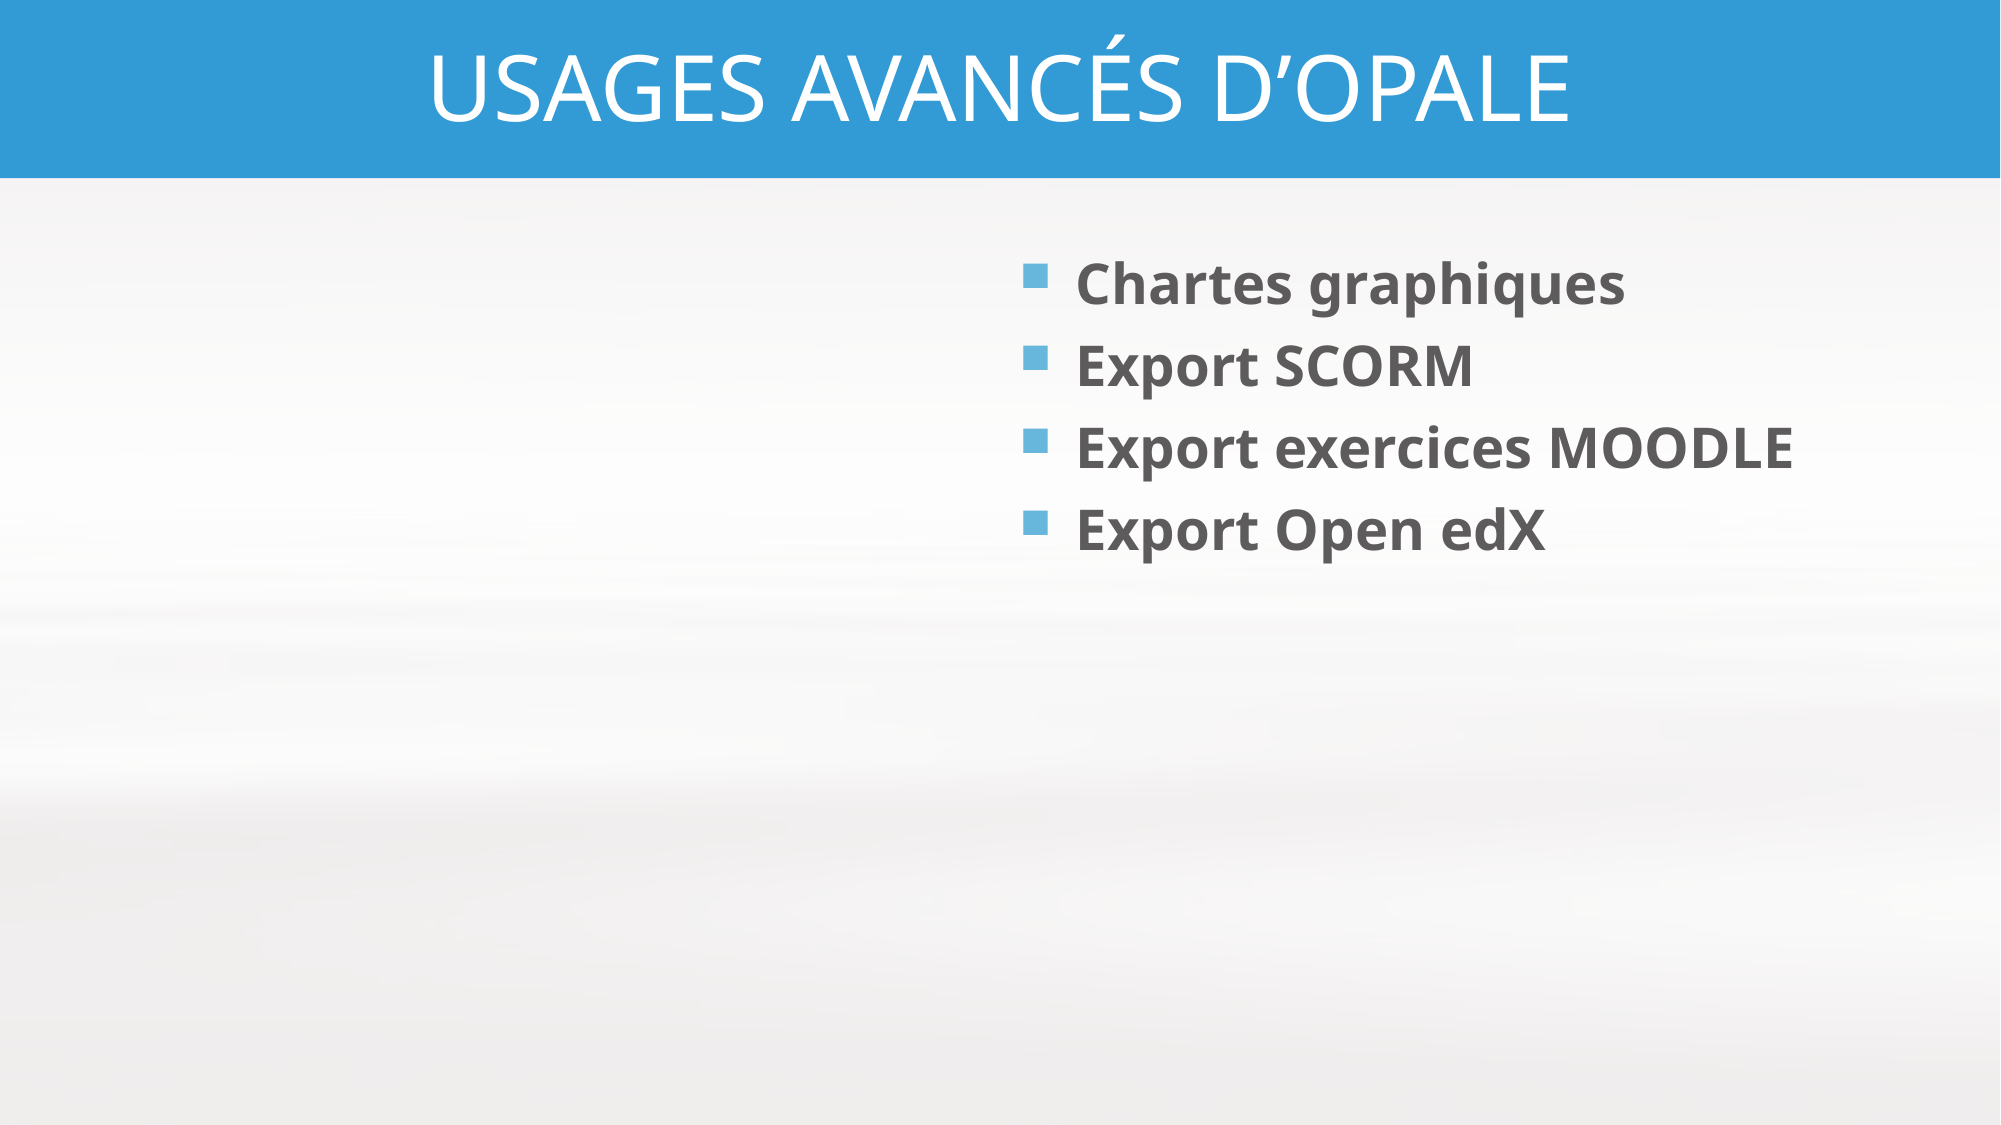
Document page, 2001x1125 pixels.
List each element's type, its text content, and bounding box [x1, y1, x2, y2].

text_box Usages avancés d’Opale [0, 0, 2000, 173]
text_box Chartes graphiques Export SCORM Export exercices MOODLE Export Open edX [1005, 239, 1887, 1051]
